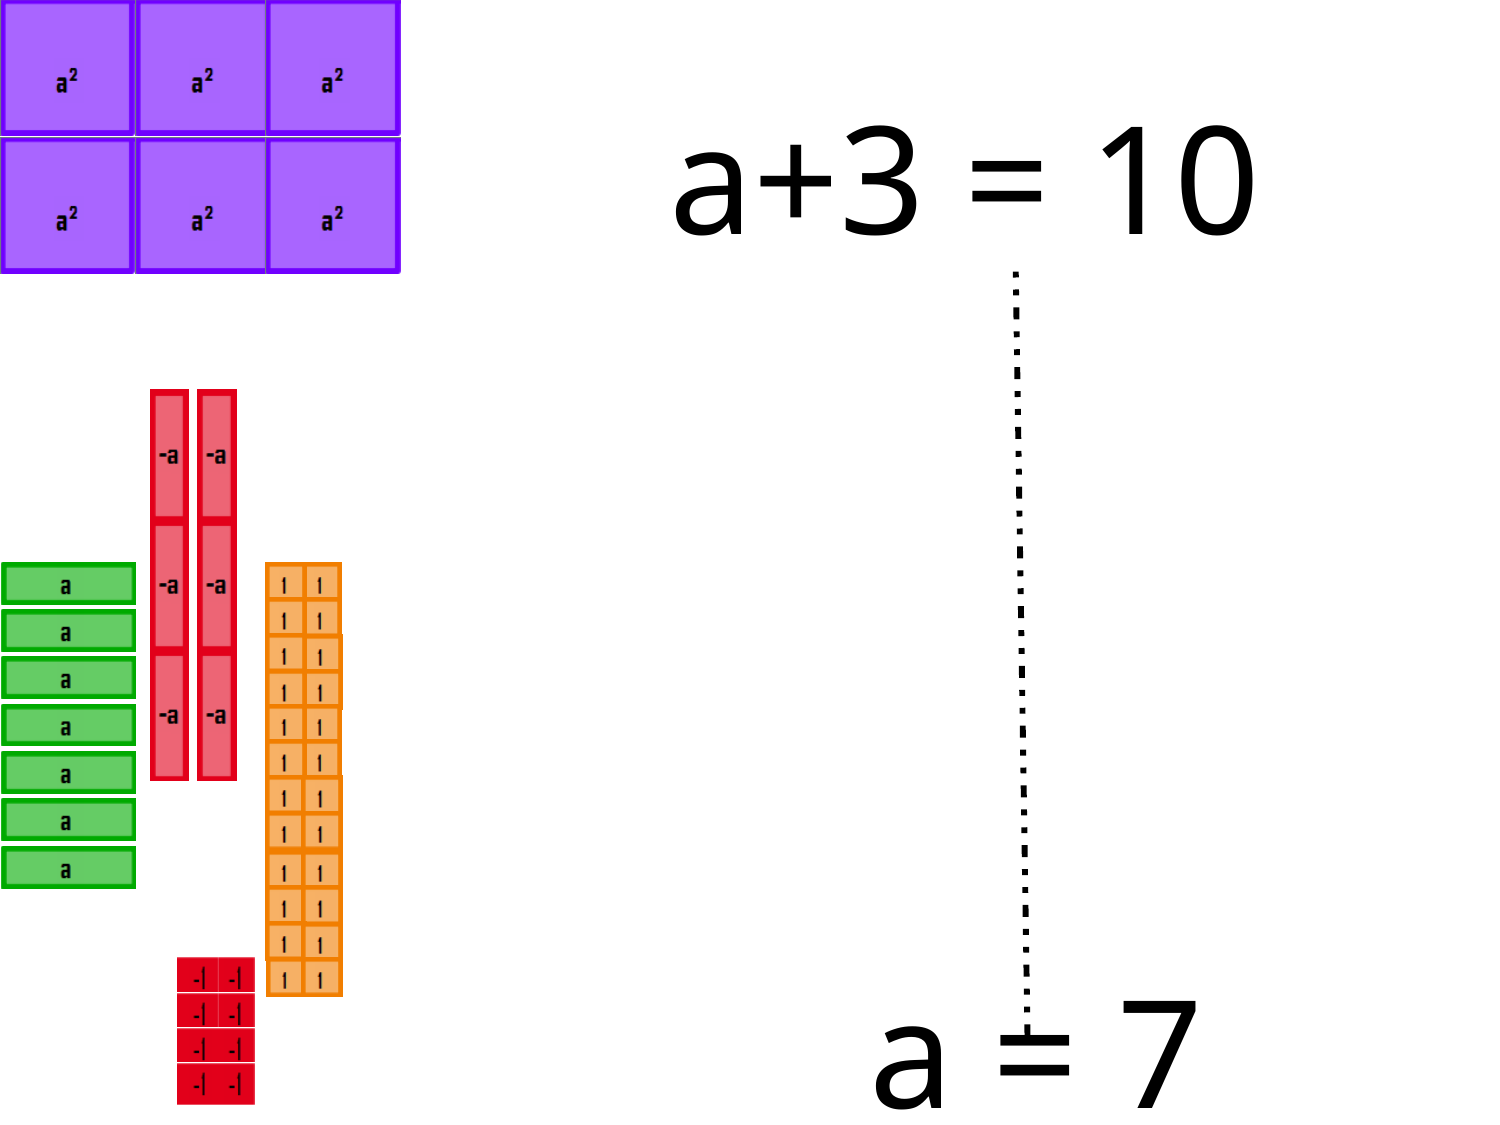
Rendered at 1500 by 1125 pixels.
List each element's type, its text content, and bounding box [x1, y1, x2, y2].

picture [0, 846, 136, 889]
text_box a+3 = 10 [655, 76, 1276, 272]
picture [197, 389, 237, 781]
text_box a = 7 [854, 950, 1218, 1125]
picture [0, 751, 136, 794]
picture [0, 798, 136, 841]
picture [0, 609, 136, 652]
picture [0, 704, 136, 747]
picture [177, 956, 255, 1106]
picture [0, 562, 136, 605]
picture [0, 137, 401, 274]
picture [265, 562, 343, 998]
picture [0, 0, 401, 136]
picture [150, 389, 189, 781]
picture [0, 656, 136, 699]
